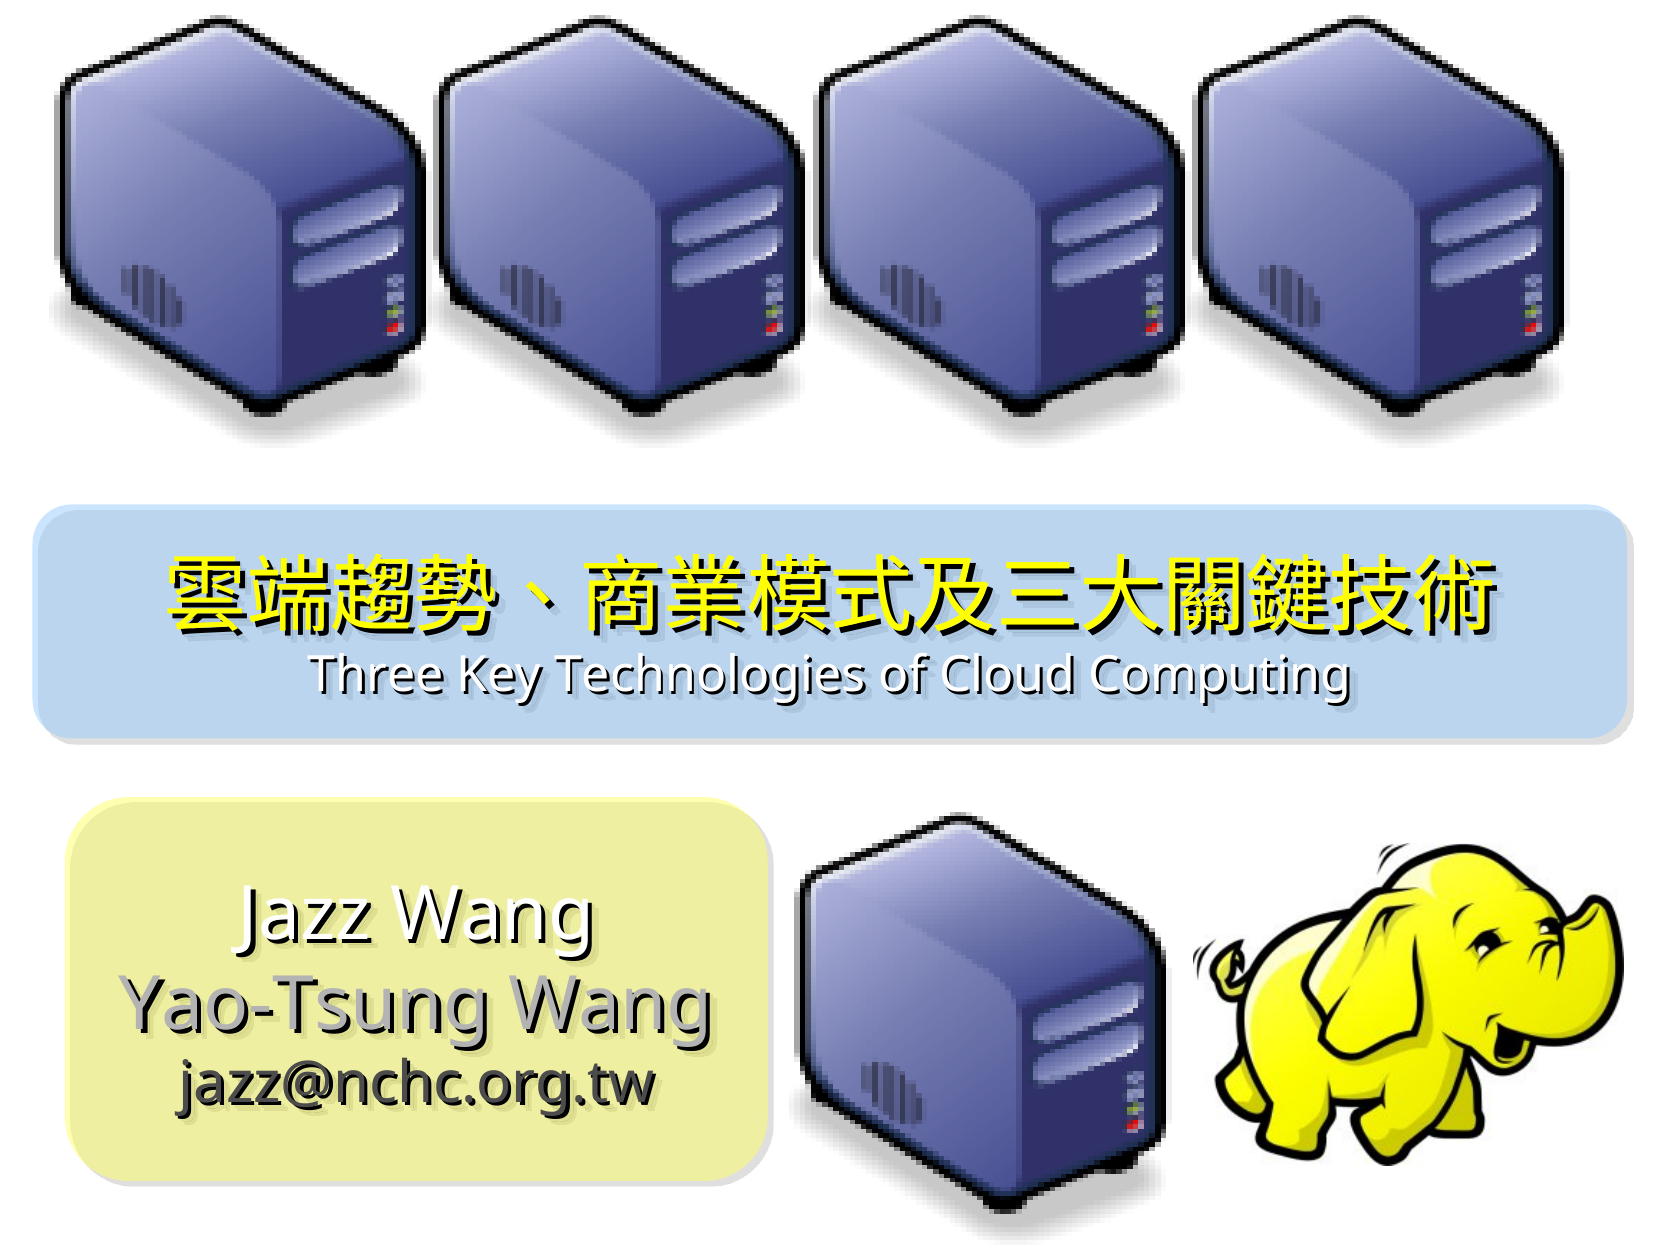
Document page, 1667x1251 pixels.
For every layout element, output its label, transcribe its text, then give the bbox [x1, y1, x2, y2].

text_box Jazz Wang Yao-Tsung Wang jazz@nchc.org.tw [64, 797, 767, 1182]
text_box 雲端趨勢、商業模式及三大關鍵技術 Three Key Technologies of Cloud Computing [32, 504, 1628, 739]
picture [767, 800, 1624, 1249]
picture [27, 2, 1609, 502]
